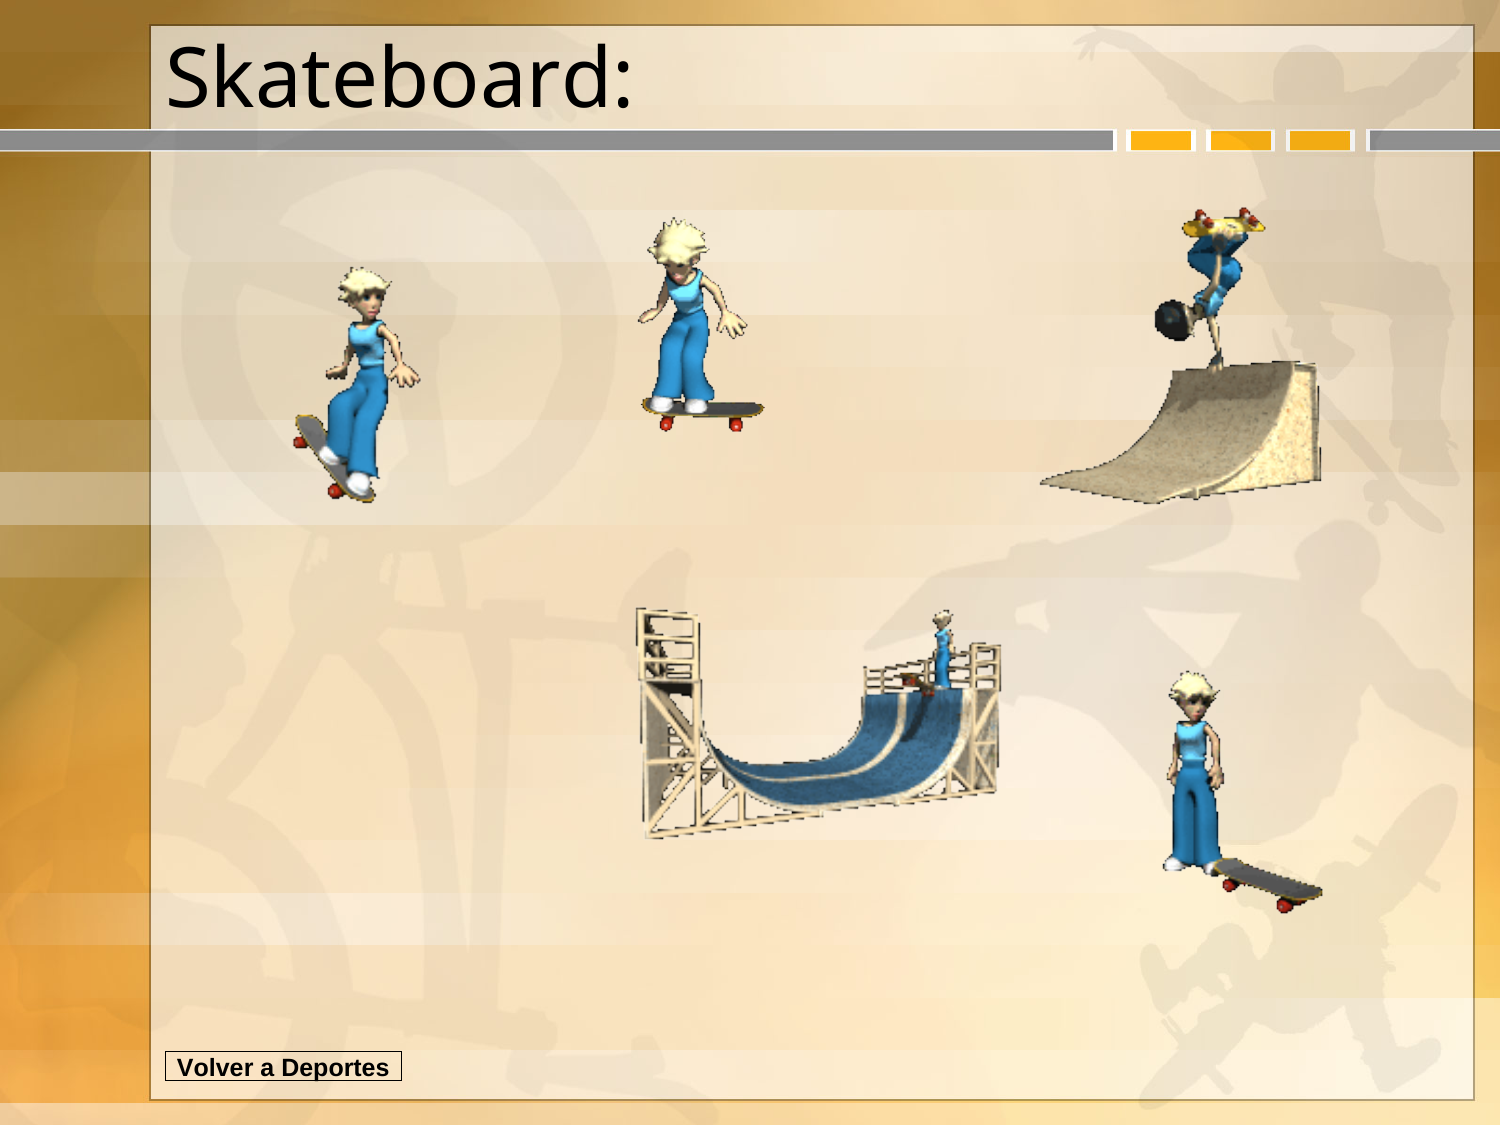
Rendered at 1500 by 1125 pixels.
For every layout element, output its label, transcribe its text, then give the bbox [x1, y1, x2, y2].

picture [0, 0, 1500, 1125]
text_box Volver a Deportes [165, 1051, 402, 1081]
title Skateboard: [149, 0, 1463, 151]
